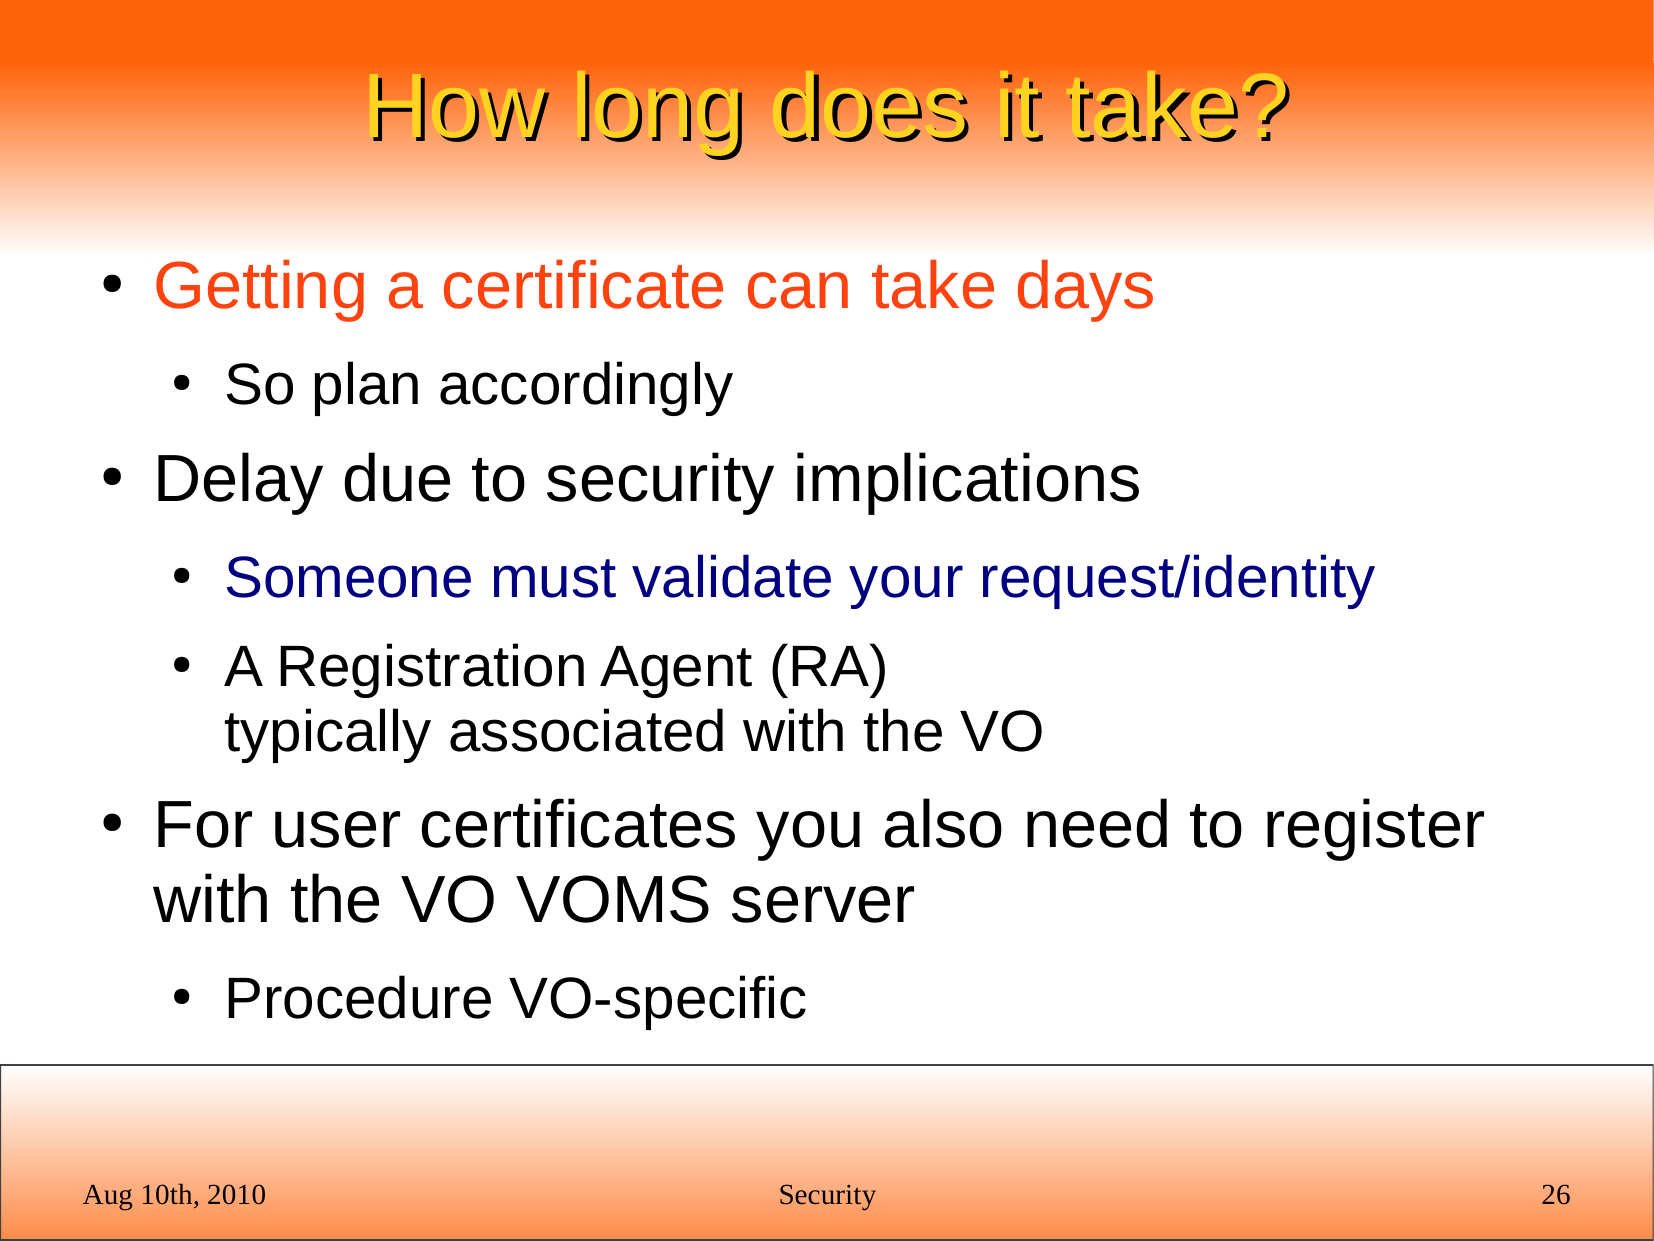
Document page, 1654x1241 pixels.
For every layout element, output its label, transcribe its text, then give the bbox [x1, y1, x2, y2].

title How long does it take? [82, 9, 1571, 202]
list Getting a certificate can take days So plan accordingly Delay due to security implications Someone must validate your request/identity A Registration Agent (RA) typically associated with the VO For user certificates you also need to register with the VO VOMS server Procedure VO-specific [82, 247, 1571, 1067]
